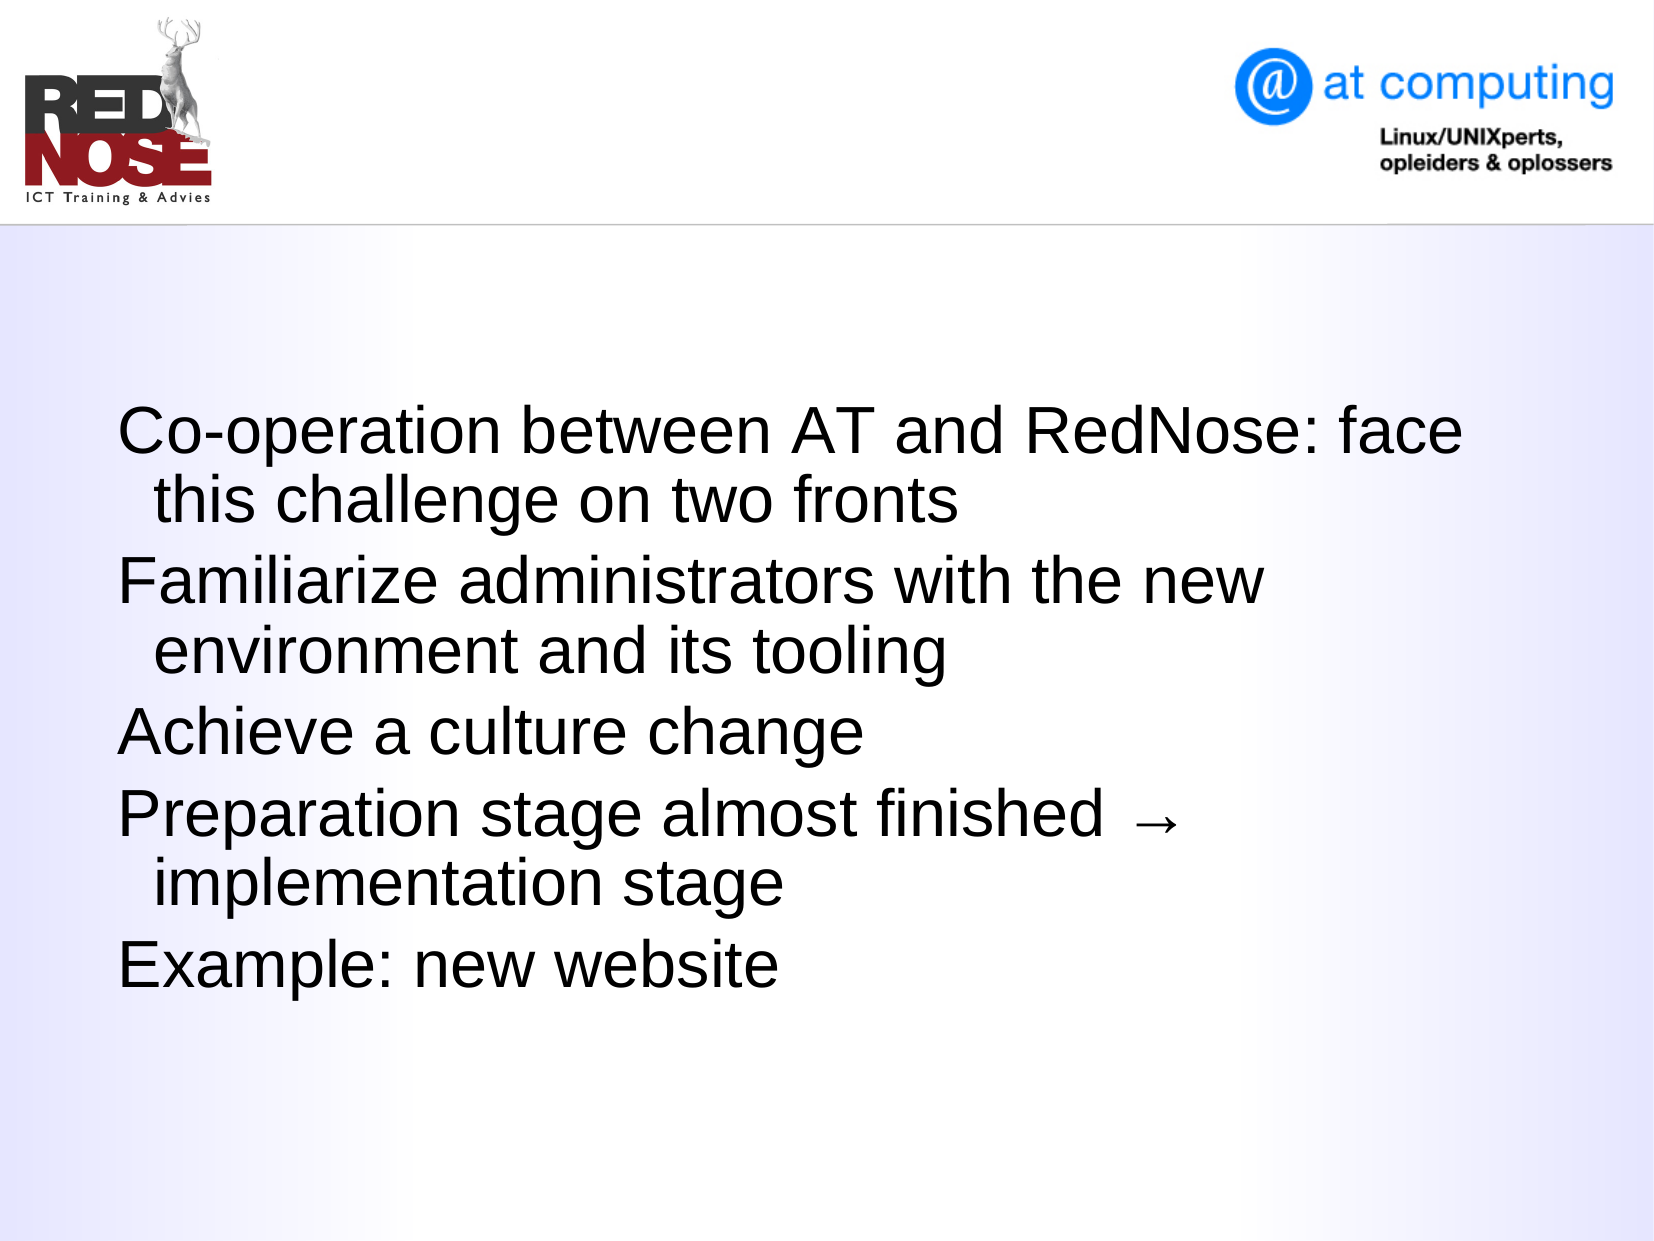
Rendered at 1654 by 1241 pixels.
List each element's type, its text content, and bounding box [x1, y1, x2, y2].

subtitle Co-operation between AT and RedNose: face this challenge on two fronts Familiarize administrators with the new environment and its tooling Achieve a culture change Preparation stage almost finished → implementation stage Example: new website [82, 297, 1571, 1102]
picture [1224, 41, 1642, 189]
picture [17, 11, 219, 208]
